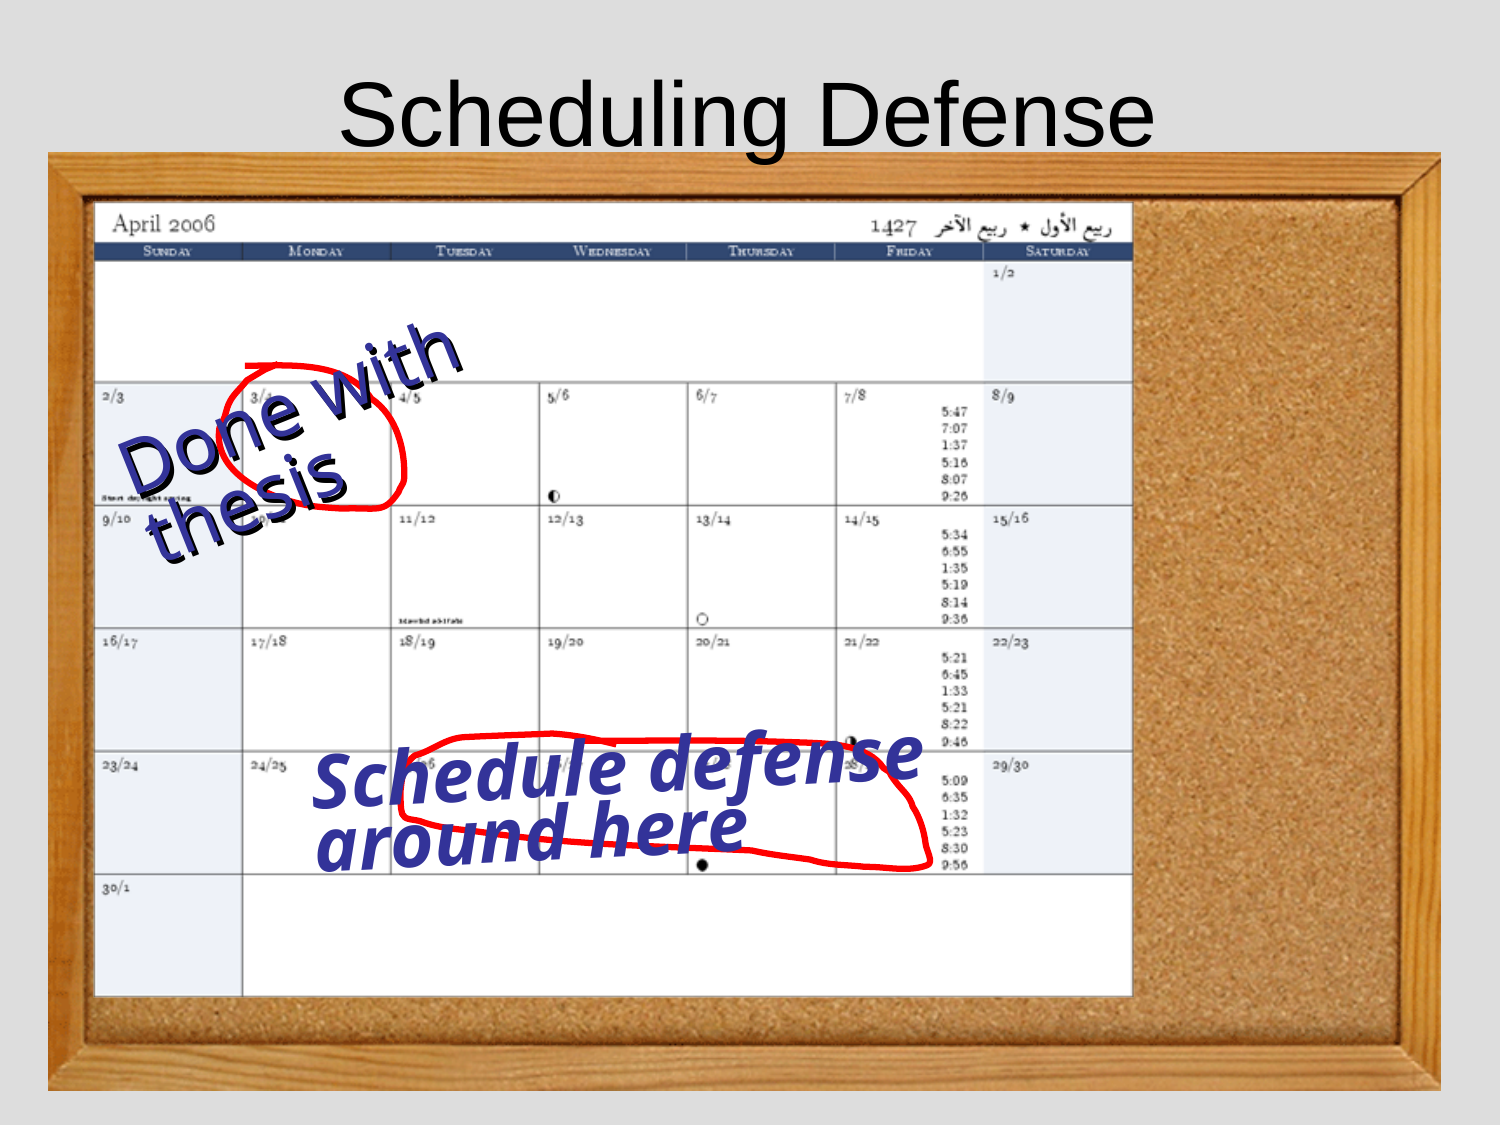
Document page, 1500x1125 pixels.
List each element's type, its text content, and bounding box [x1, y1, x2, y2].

picture [48, 152, 1441, 1091]
title Scheduling Defense [73, 32, 1424, 187]
text_box Done with thesis [86, 274, 533, 592]
text_box Schedule defense around here [294, 718, 966, 894]
